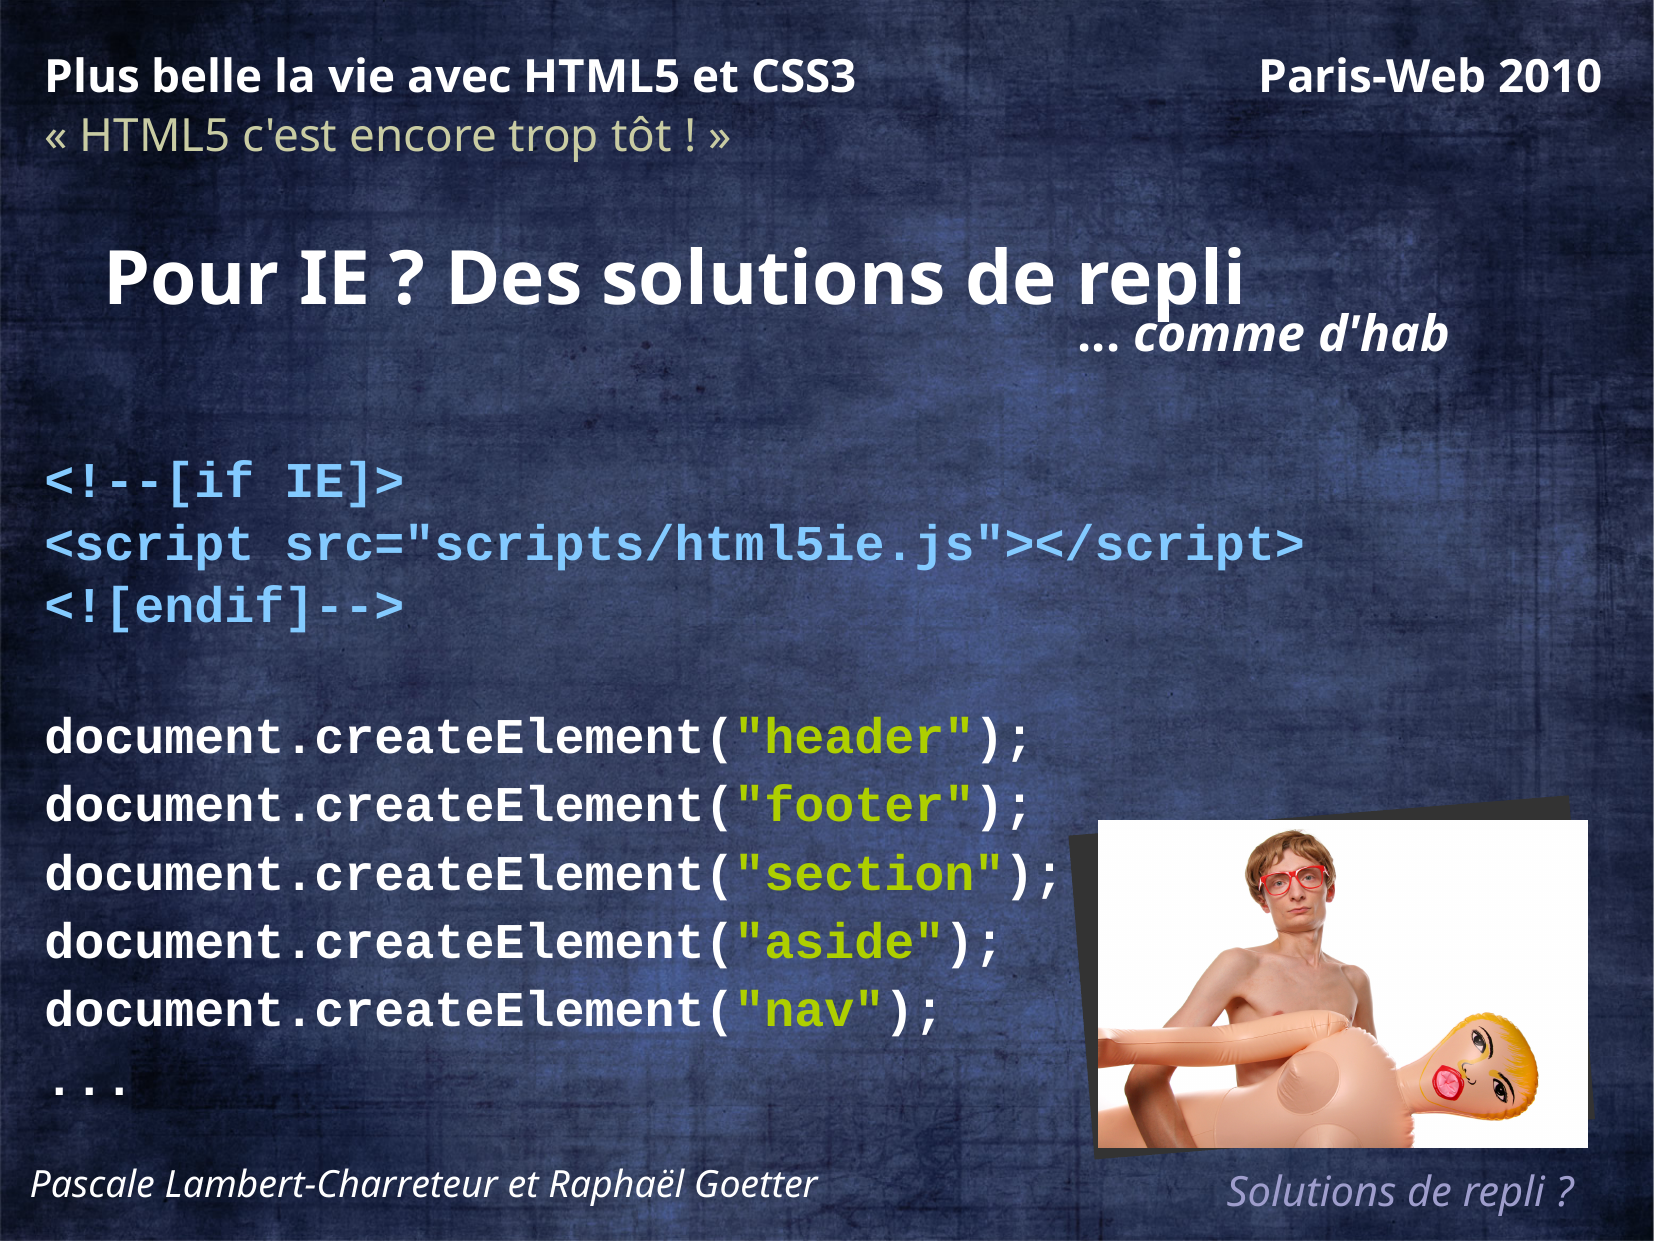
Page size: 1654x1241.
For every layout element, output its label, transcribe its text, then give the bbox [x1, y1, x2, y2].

text_box <!--[if IE]> <script src="scripts/html5ie.js"></script> <![endif]--> document.createElement("header"); document.createElement("footer"); document.createElement("section"); document.createElement("aside"); document.createElement("nav"); ... [29, 442, 1625, 1224]
text_box ... comme d'hab [1062, 283, 1603, 384]
text_box « HTML5 c'est encore trop tôt ! » [29, 88, 1447, 156]
picture [0, 0, 1654, 1241]
text_box Solutions de repli ? [879, 1148, 1589, 1211]
text_box Pour IE ? Des solutions de repli [88, 206, 1536, 307]
text_box Plus belle la vie avec HTML5 et CSS3 [29, 29, 1063, 88]
